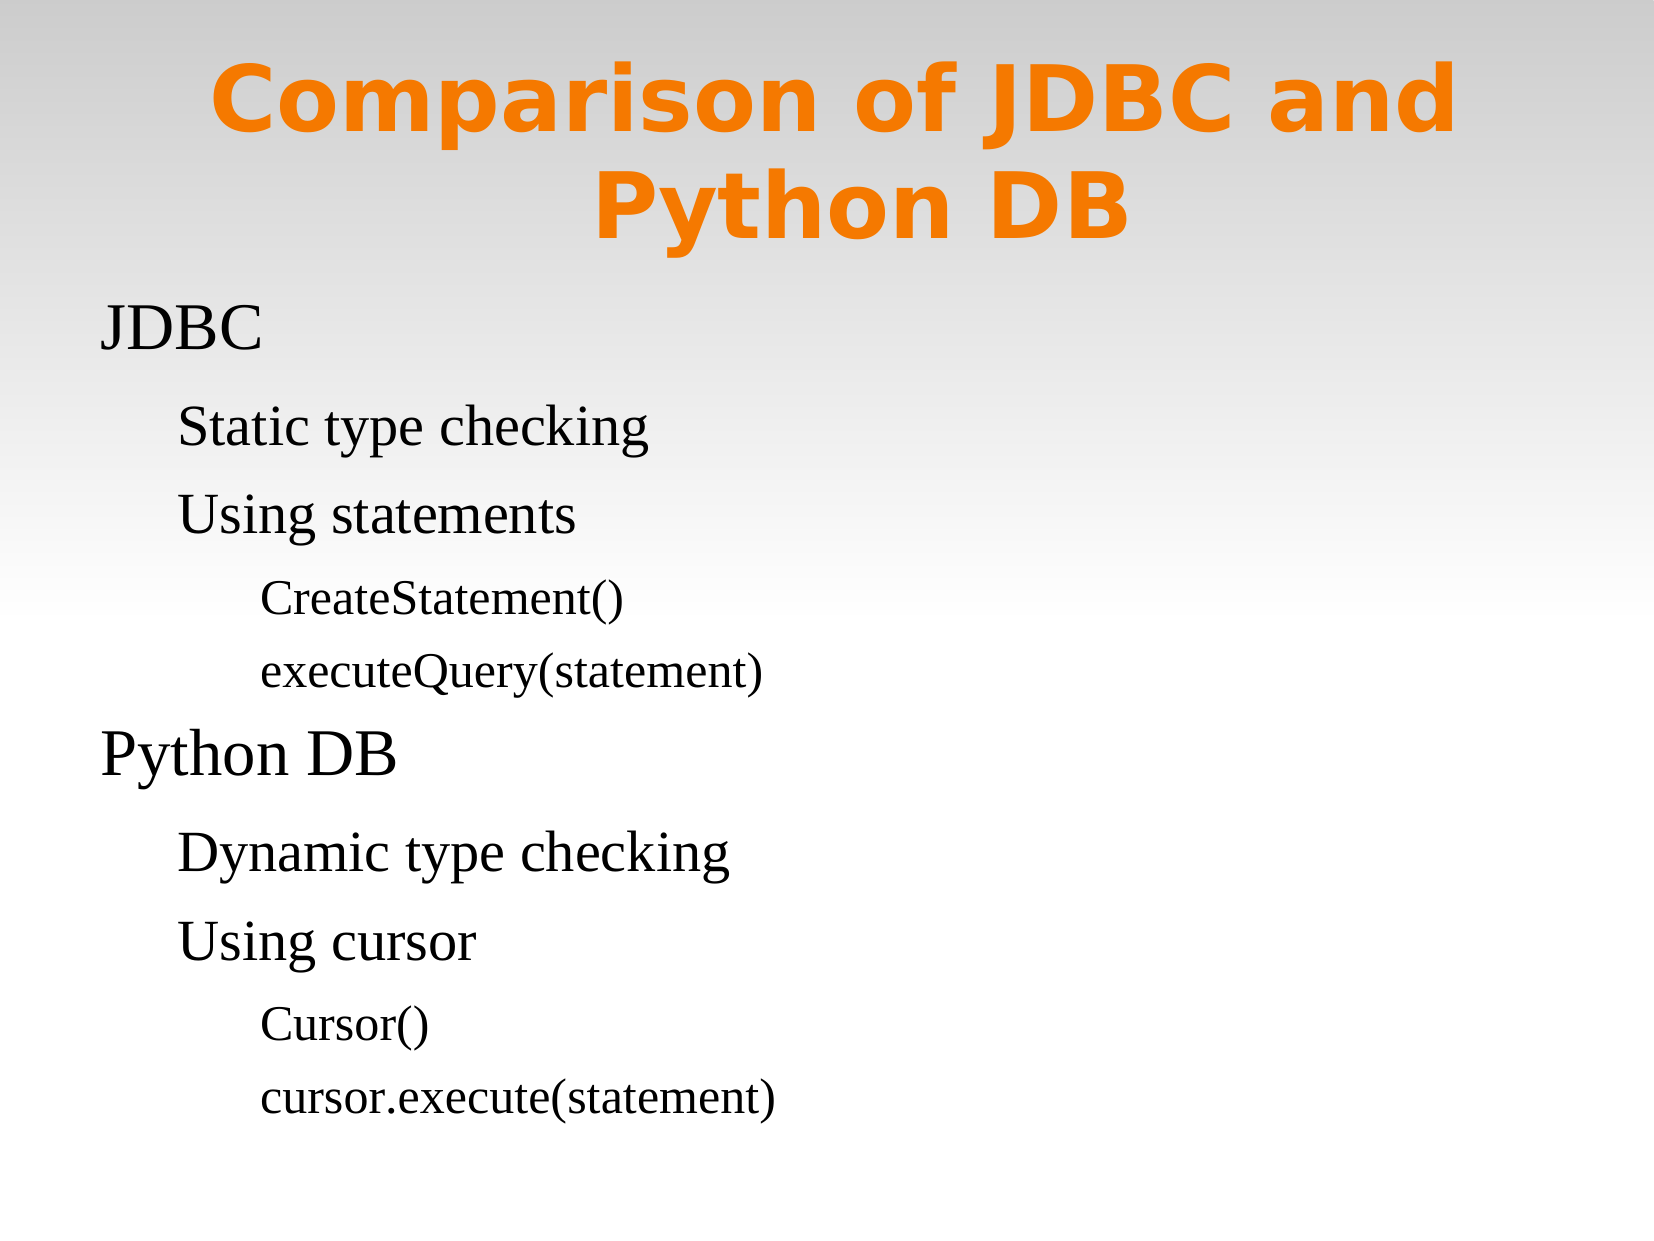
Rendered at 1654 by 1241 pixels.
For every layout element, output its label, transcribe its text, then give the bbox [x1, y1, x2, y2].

list JDBC Static type checking Using statements CreateStatement() executeQuery(statement) Python DB Dynamic type checking Using cursor Cursor() cursor.execute(statement) [82, 290, 1571, 1183]
title Comparison of JDBC and Python DB [82, 46, 1571, 261]
